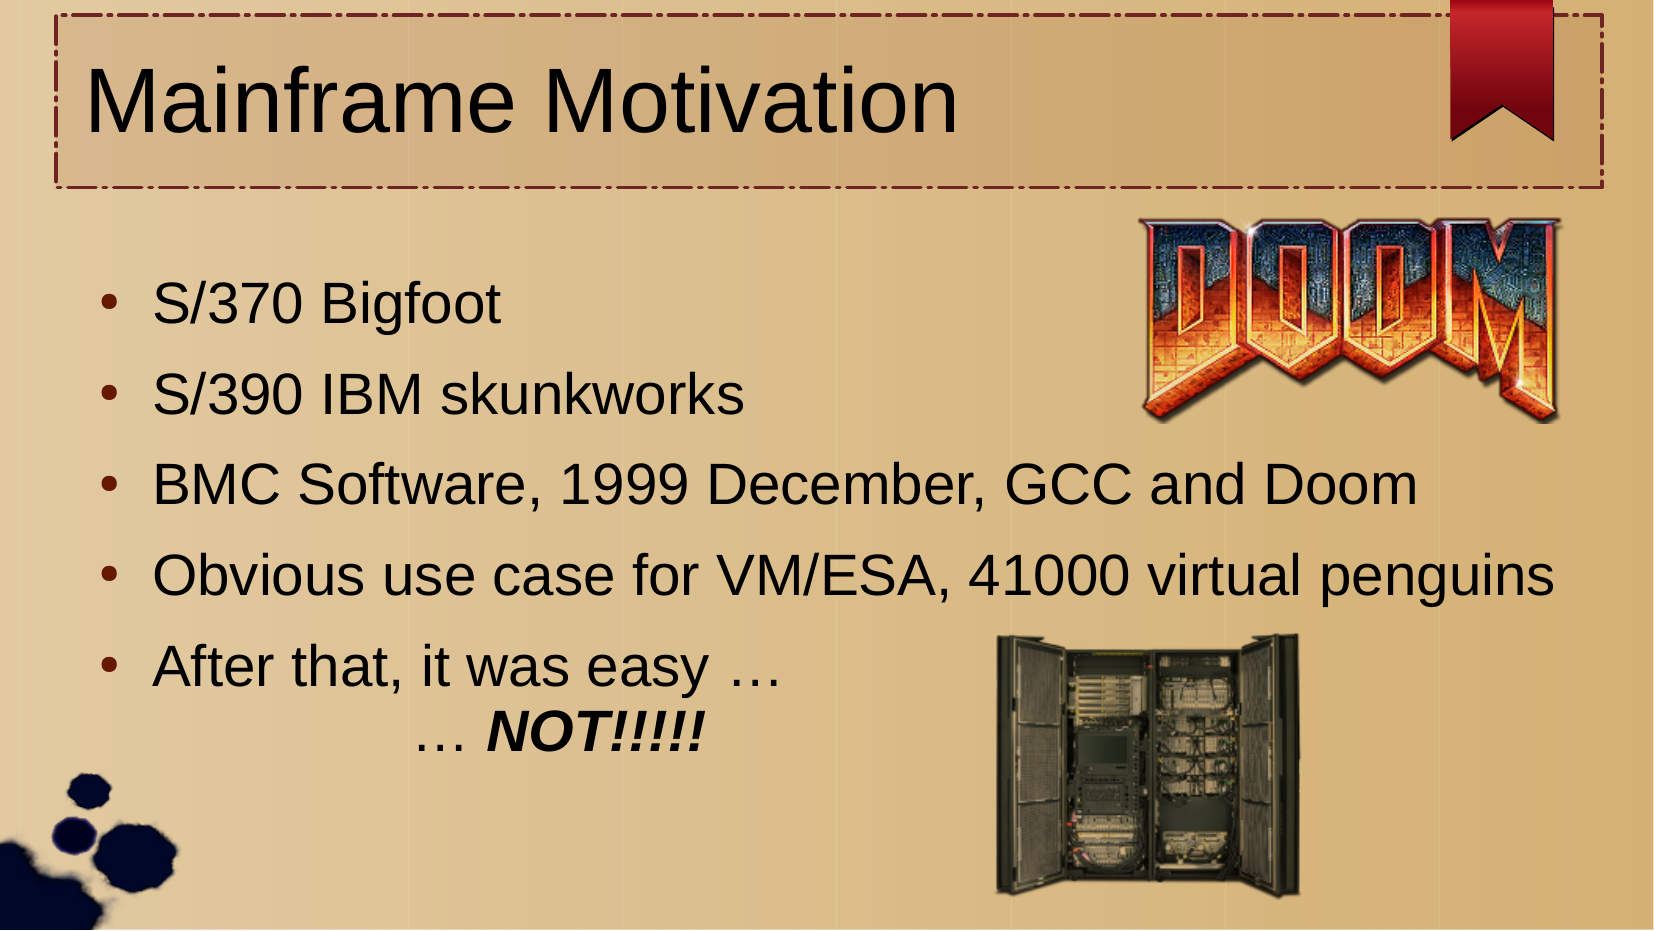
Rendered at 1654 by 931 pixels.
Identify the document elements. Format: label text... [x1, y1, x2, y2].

picture [992, 631, 1306, 901]
title Mainframe Motivation [59, 11, 1441, 189]
list S/370 Bigfoot S/390 IBM skunkworks BMC Software, 1999 December, GCC and Doom Obvious use case for VM/ESA, 41000 virtual penguins After that, it was easy … … NOT!!!!! [81, 270, 1570, 811]
picture [1130, 213, 1571, 424]
